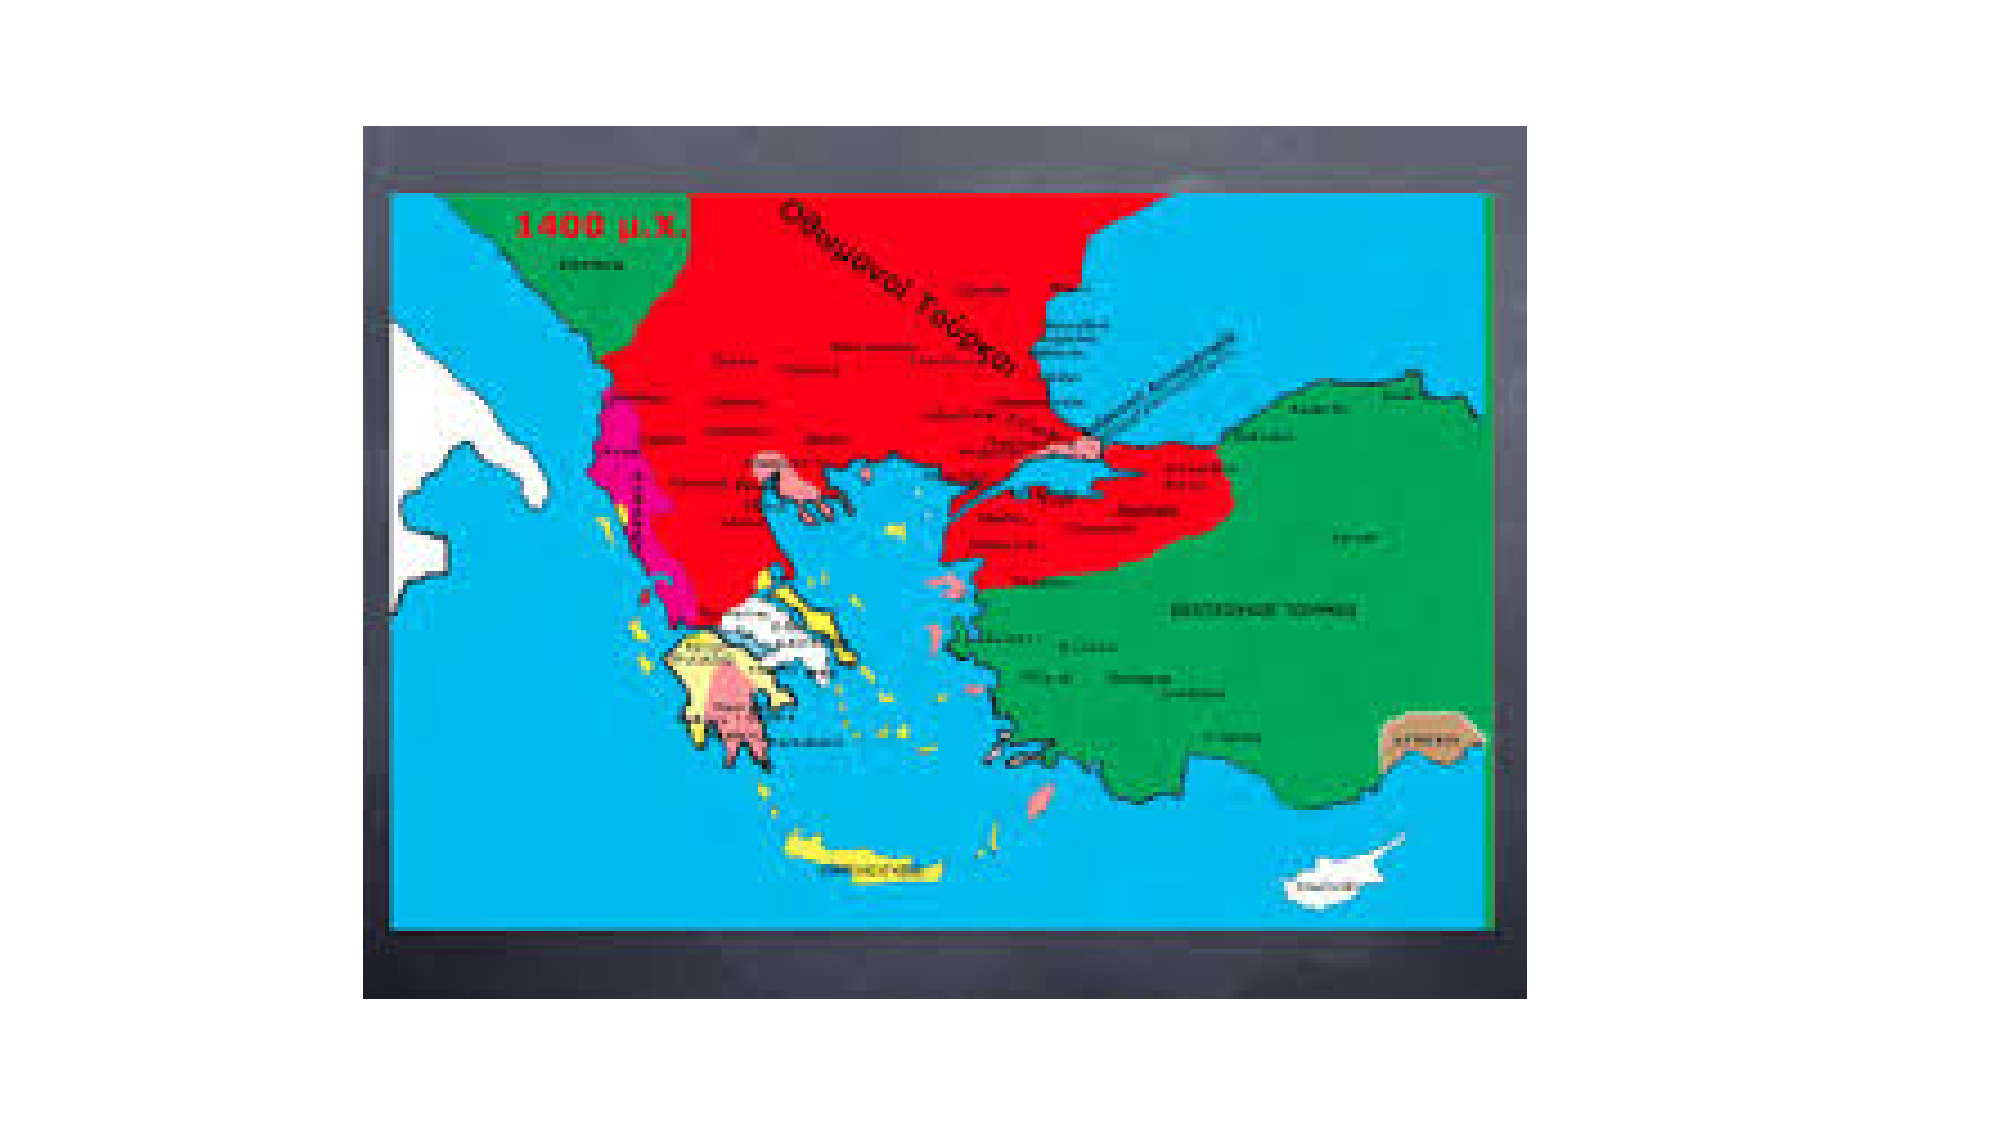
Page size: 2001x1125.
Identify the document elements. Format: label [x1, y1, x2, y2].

picture [363, 126, 1527, 999]
